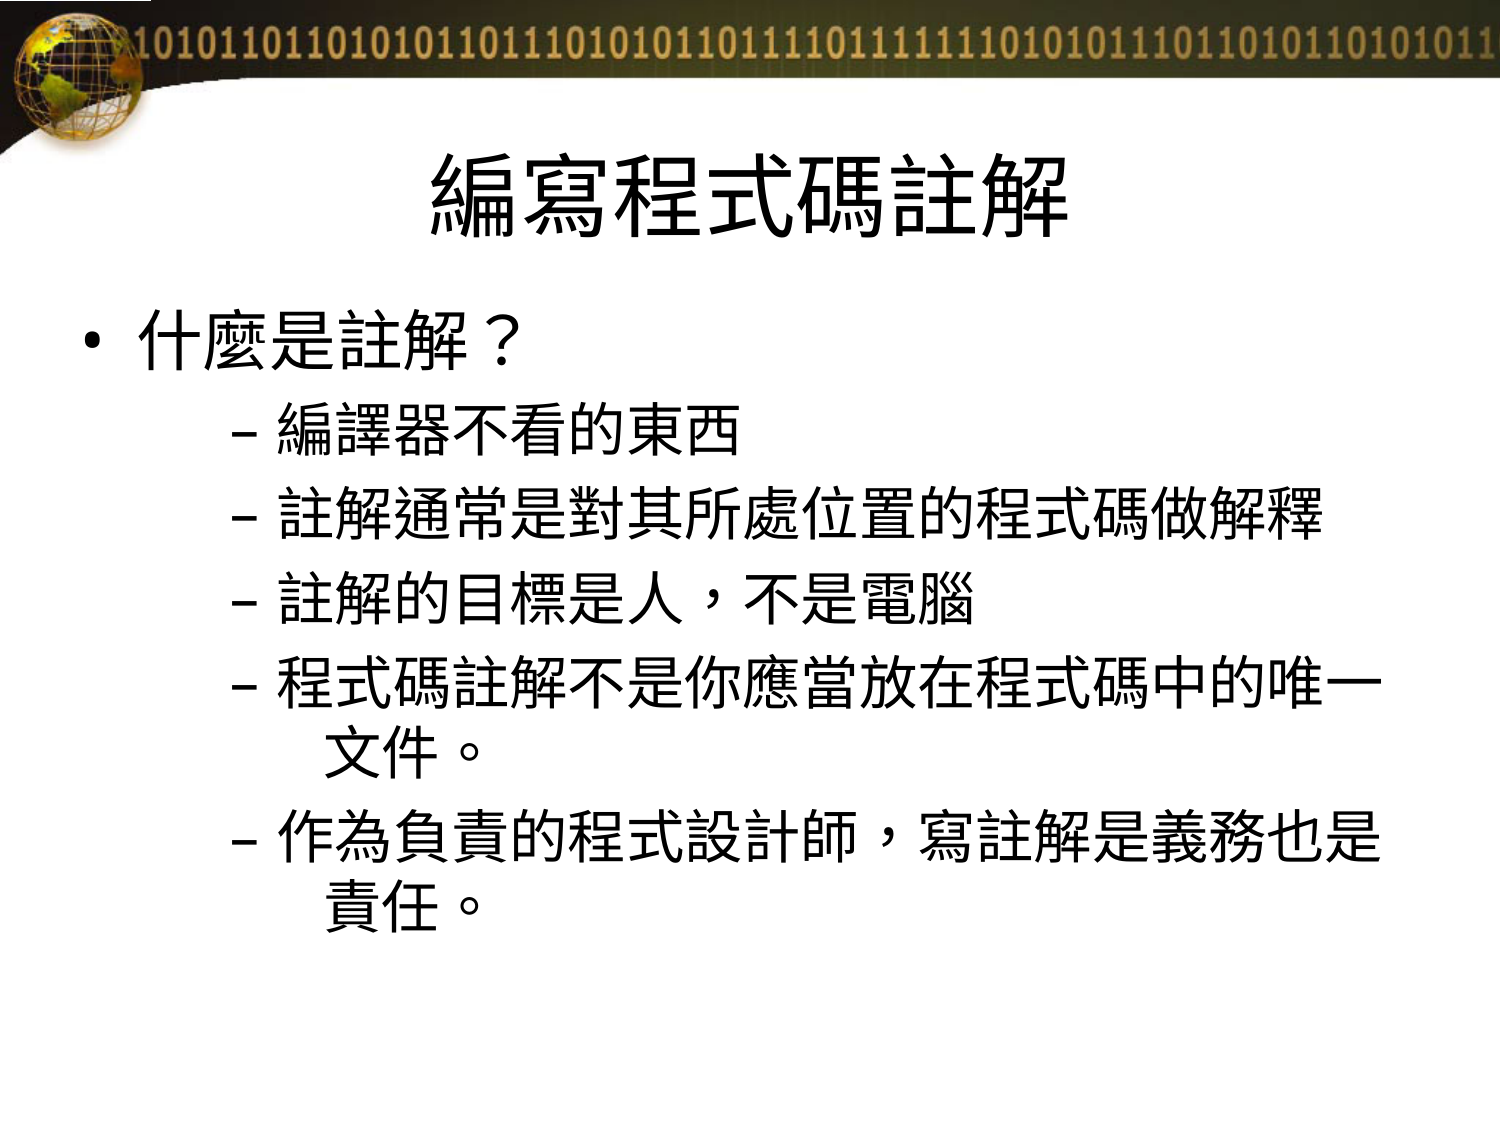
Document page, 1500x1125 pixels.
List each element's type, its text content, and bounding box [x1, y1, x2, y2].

list 什麼是註解？ 編譯器不看的東西 註解通常是對其所處位置的程式碼做解釋 註解的目標是人，不是電腦 程式碼註解不是你應當放在程式碼中的唯一文件。 作為負責的程式設計師，寫註解是義務也是責任。 [64, 290, 1400, 1047]
title 編寫程式碼註解 [112, 99, 1388, 288]
